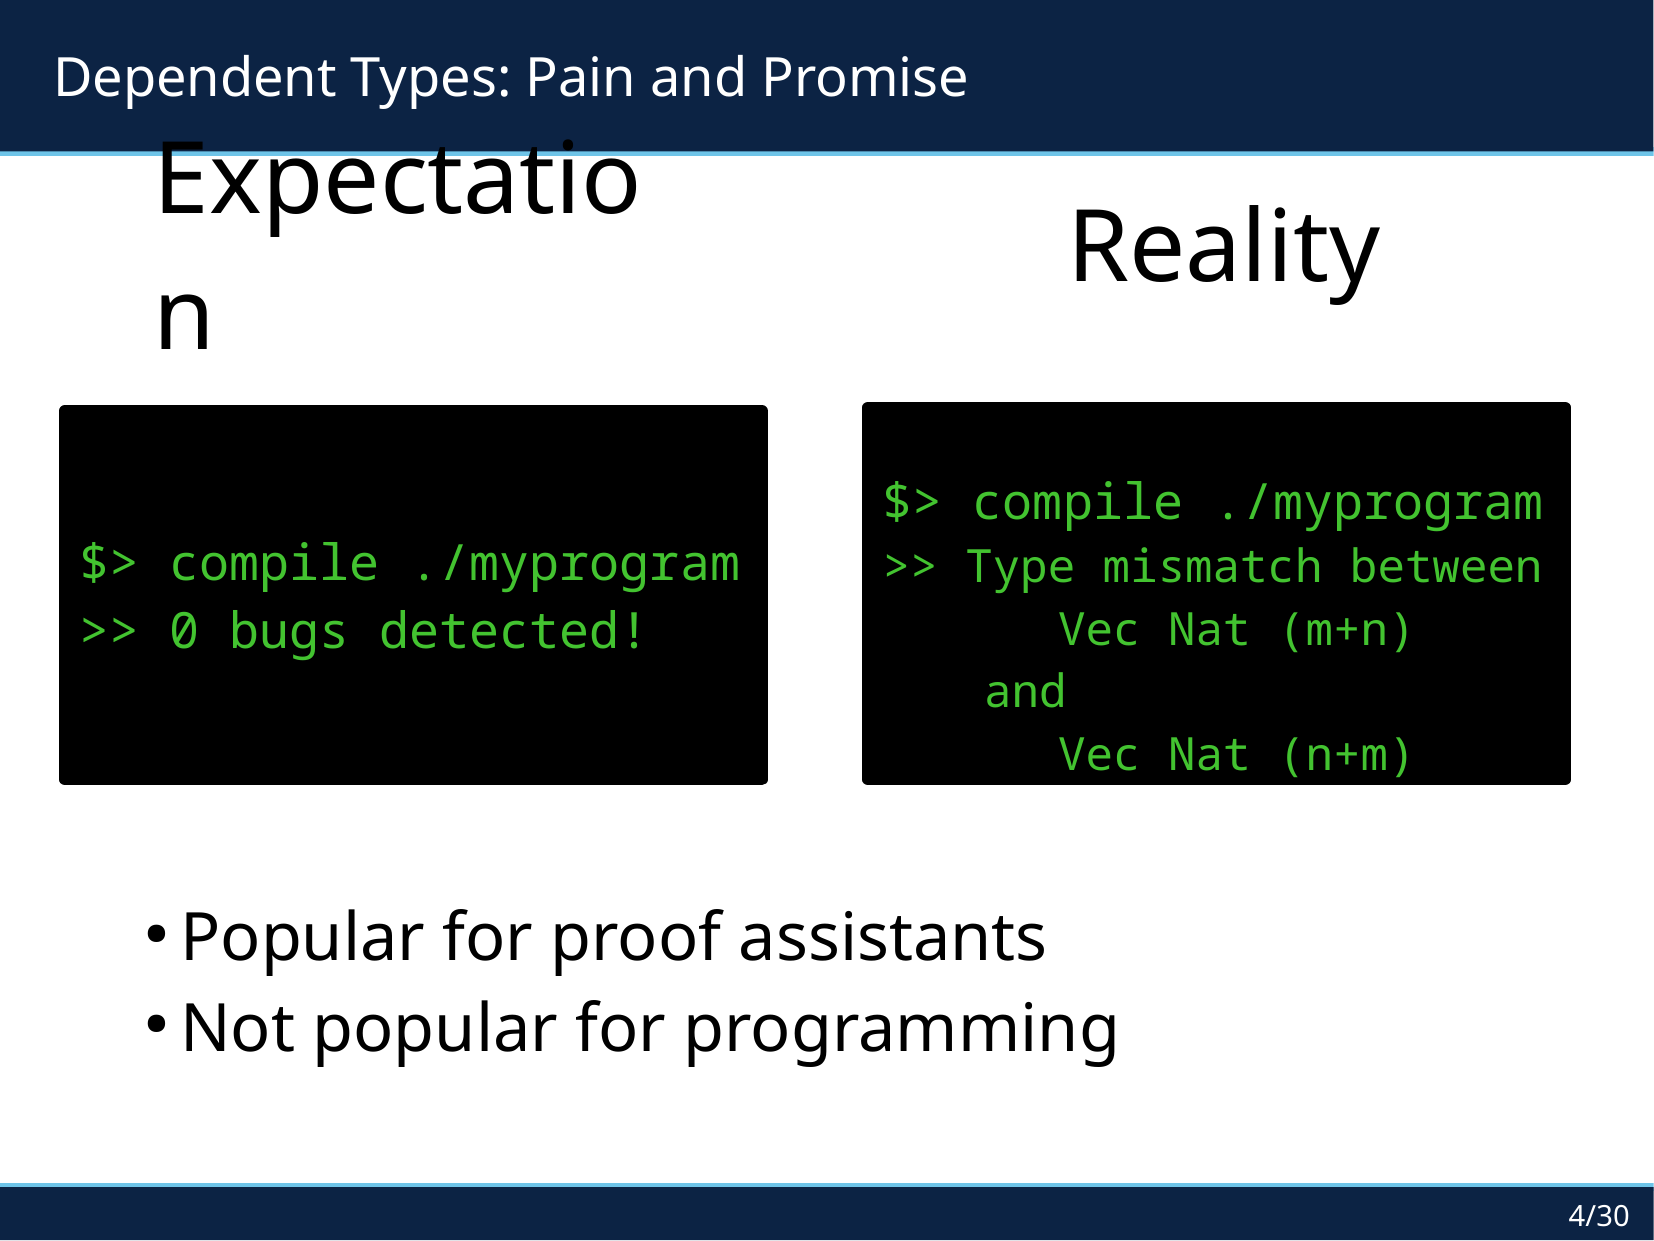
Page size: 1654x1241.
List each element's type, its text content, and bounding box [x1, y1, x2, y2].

text_box Reality [1052, 175, 1383, 311]
title Dependent Types: Pain and Promise [0, 0, 1654, 152]
text_box $> compile ./myprogram >> Type mismatch between Vec Nat (m+n) and Vec Nat (n+m) [868, 407, 1565, 780]
text_box Popular for proof assistants Not popular for programming [129, 892, 1489, 1068]
text_box $> compile ./myprogram >> 0 bugs detected! [64, 410, 762, 780]
text_box Expectation [138, 172, 688, 313]
